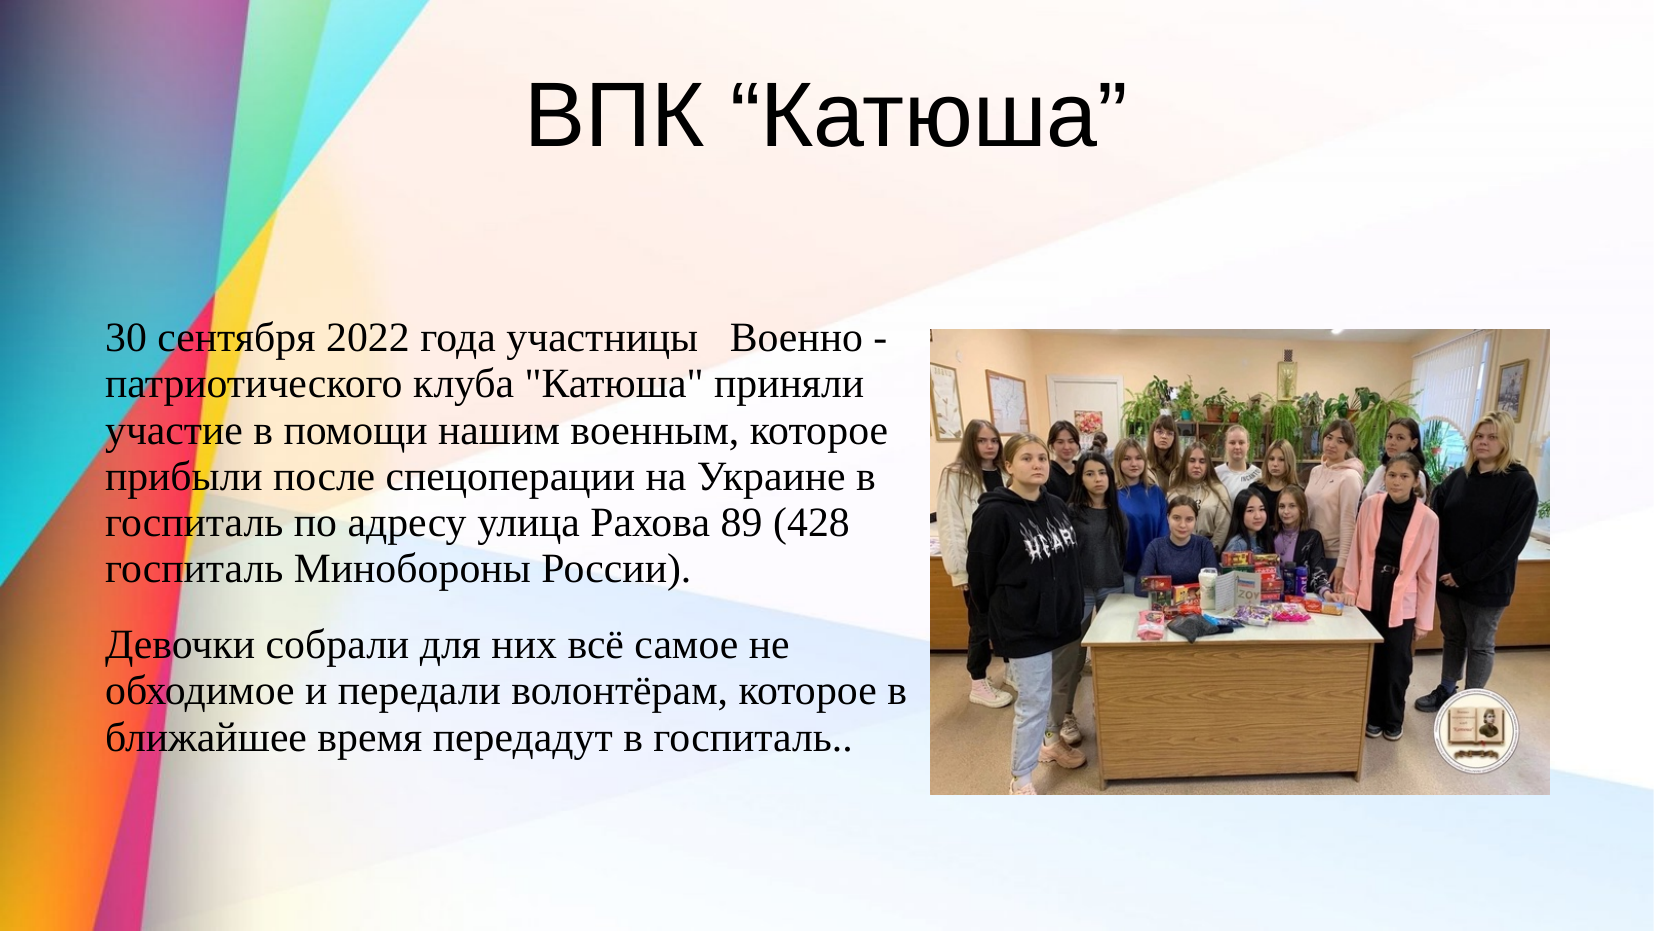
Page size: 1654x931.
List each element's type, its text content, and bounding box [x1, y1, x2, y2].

list 30 сентября 2022 года участницы Военно - патриотического клуба "Катюша" приняли участие в помощи нашим военным, которое прибыли после спецоперации на Украине в госпиталь по адресу улица Рахова 89 (428 госпиталь Минобороны России). Девочки собрали для них всё самое не обходимое и передали волонтёрам, которое в ближайшее время передадут в госпиталь.. [105, 135, 916, 803]
picture [0, 0, 1654, 931]
title ВПК “Катюша” [82, 37, 1571, 193]
